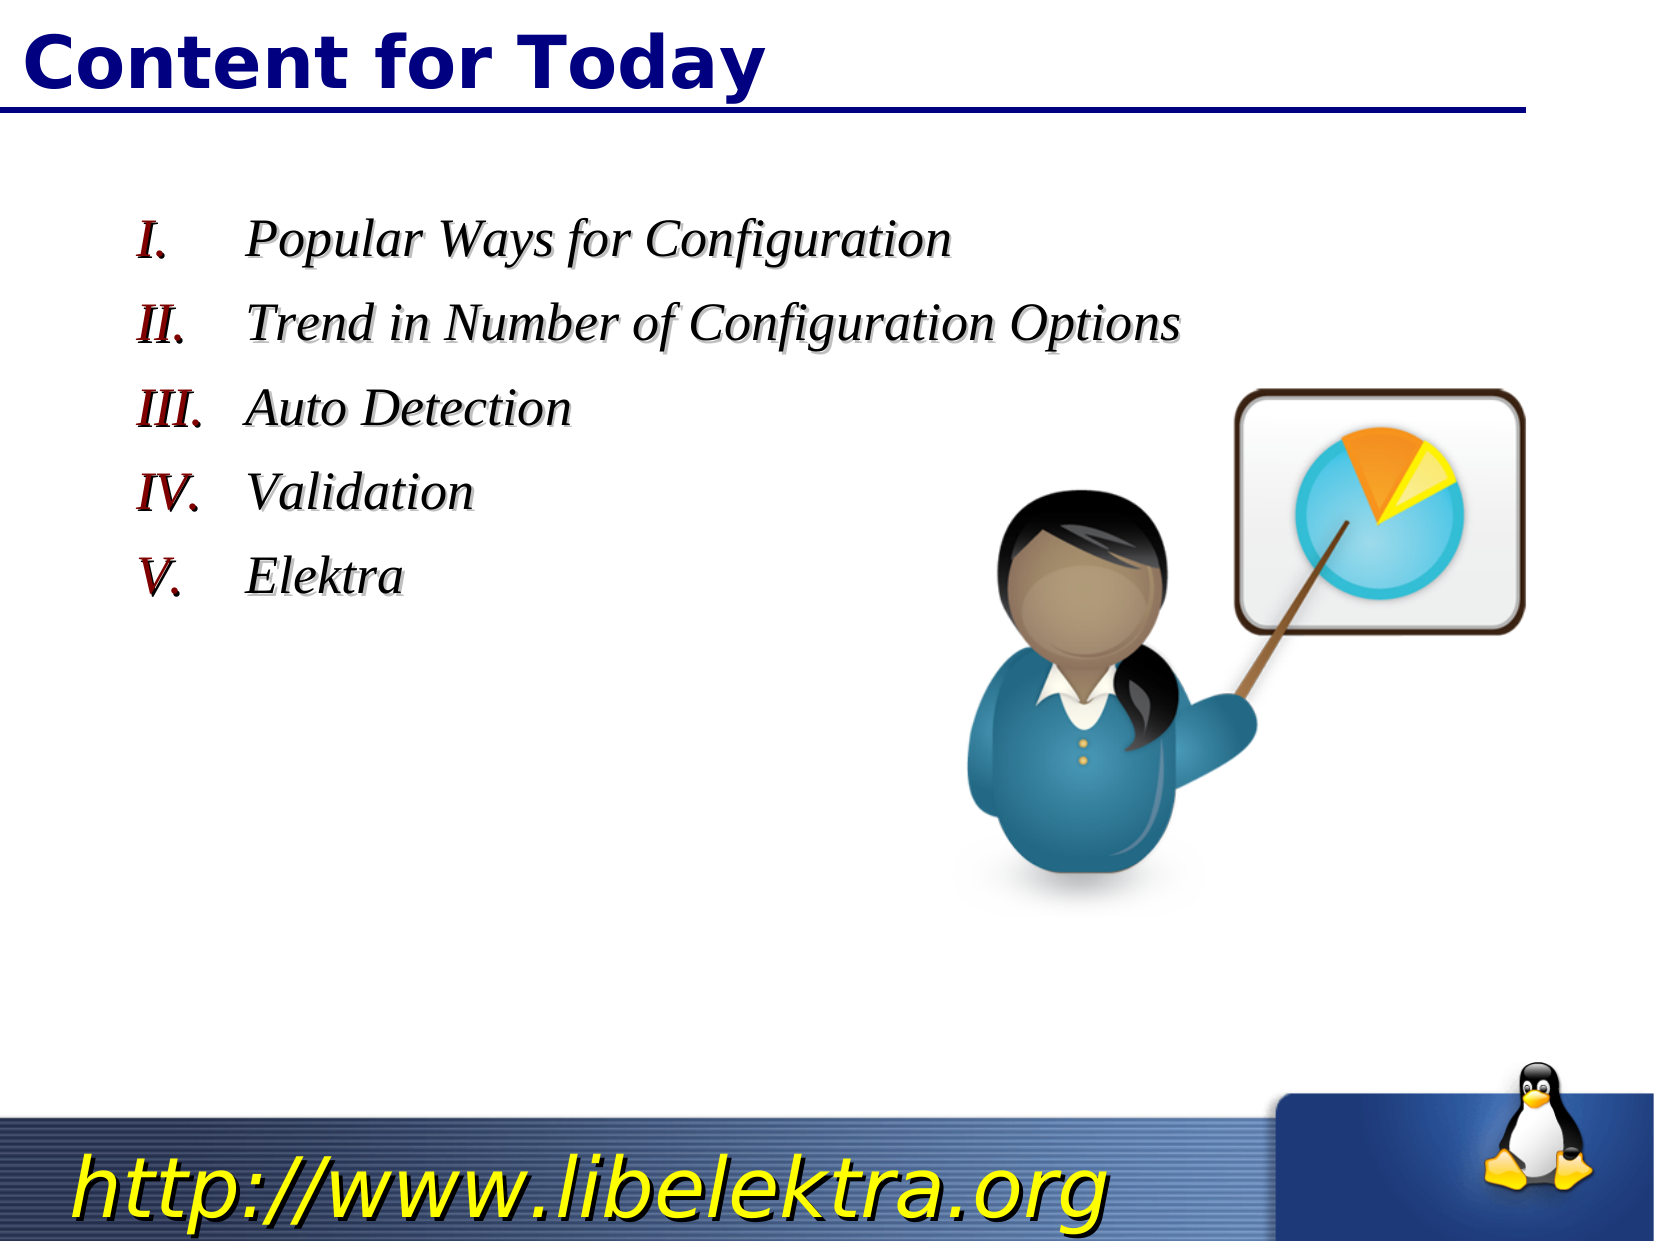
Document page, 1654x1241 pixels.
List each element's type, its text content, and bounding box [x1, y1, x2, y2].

picture [0, 1061, 1654, 1241]
list Popular Ways for Configuration Trend in Number of Configuration Options Auto Detection Validation Elektra [121, 196, 1614, 993]
text_box Content for Today [22, 14, 1611, 111]
